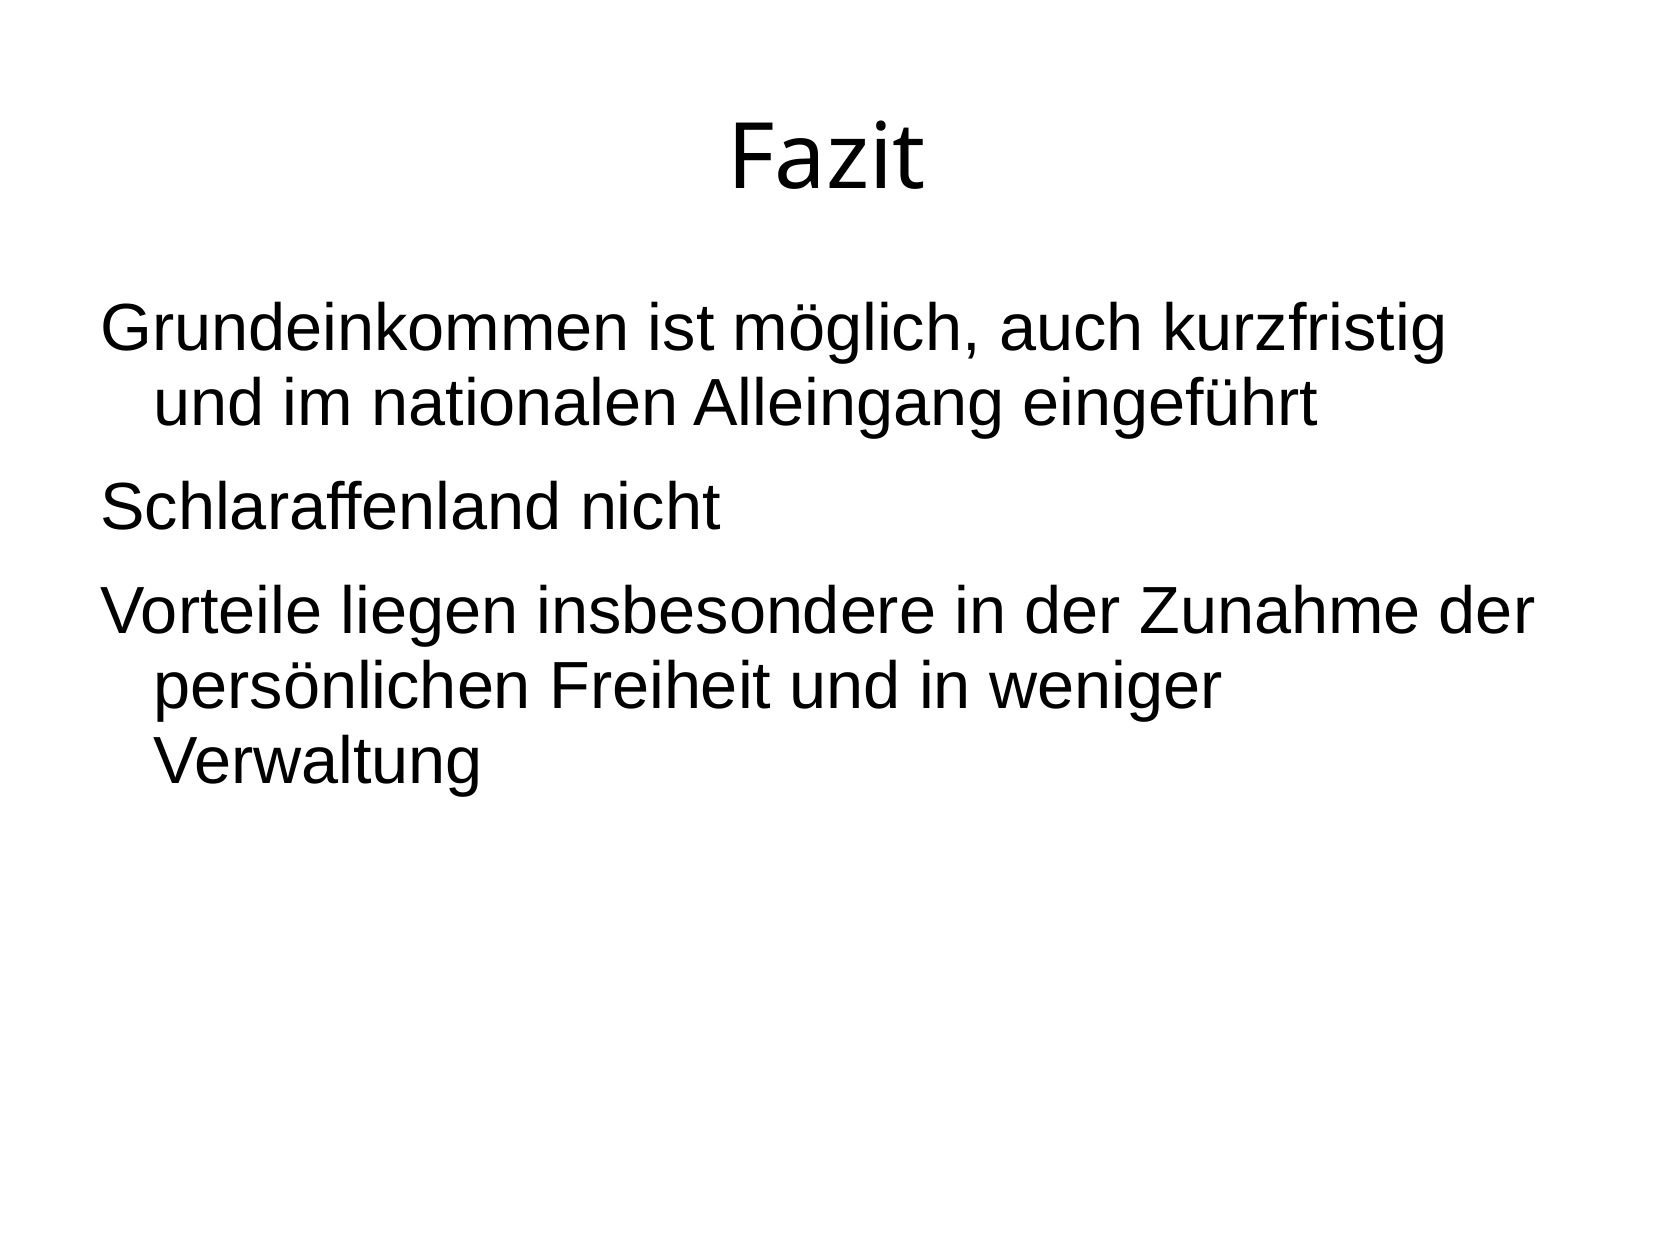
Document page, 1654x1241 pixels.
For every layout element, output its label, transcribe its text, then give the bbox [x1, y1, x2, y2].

list Grundeinkommen ist möglich, auch kurzfristig und im nationalen Alleingang eingeführt Schlaraffenland nicht Vorteile liegen insbesondere in der Zunahme der persönlichen Freiheit und in weniger Verwaltung [82, 290, 1571, 1094]
title Fazit [82, 56, 1571, 250]
